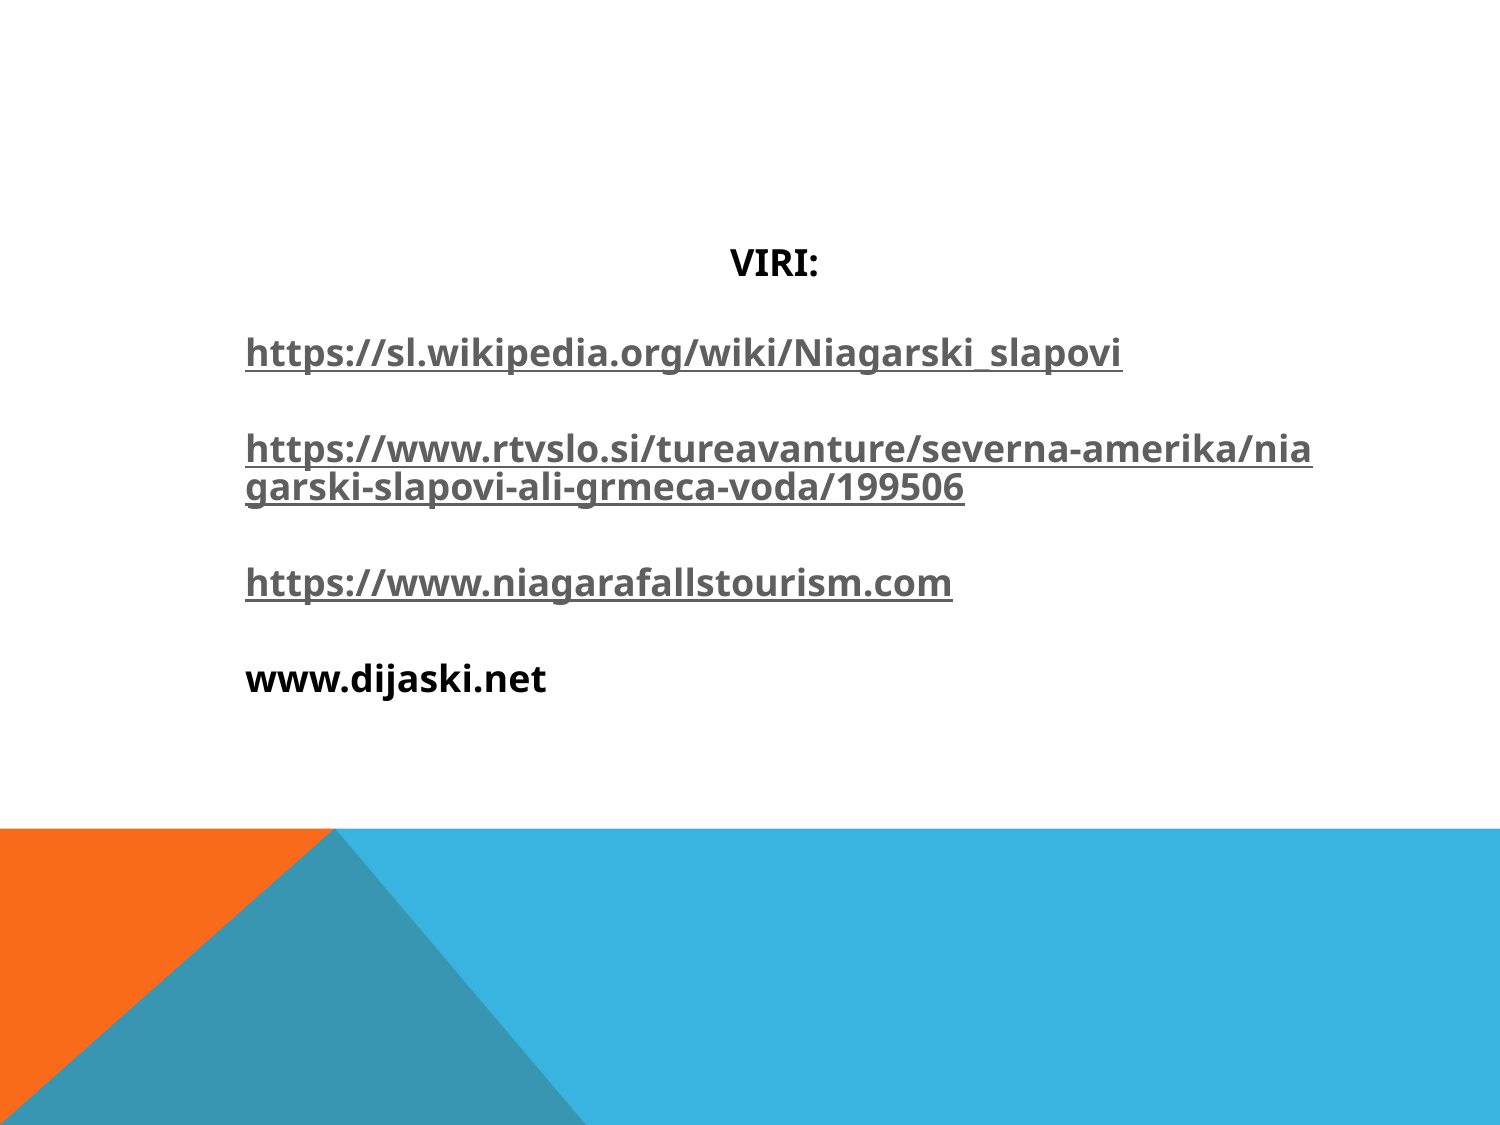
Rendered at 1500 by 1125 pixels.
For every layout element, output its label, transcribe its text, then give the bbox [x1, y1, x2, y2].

text_box VIRI: https://sl.wikipedia.org/wiki/Niagarski_slapovi https://www.rtvslo.si/tureavanture/severna-amerika/niagarski-slapovi-ali-grmeca-voda/199506 https://www.niagarafallstourism.com www.dijaski.net [230, 231, 1329, 670]
